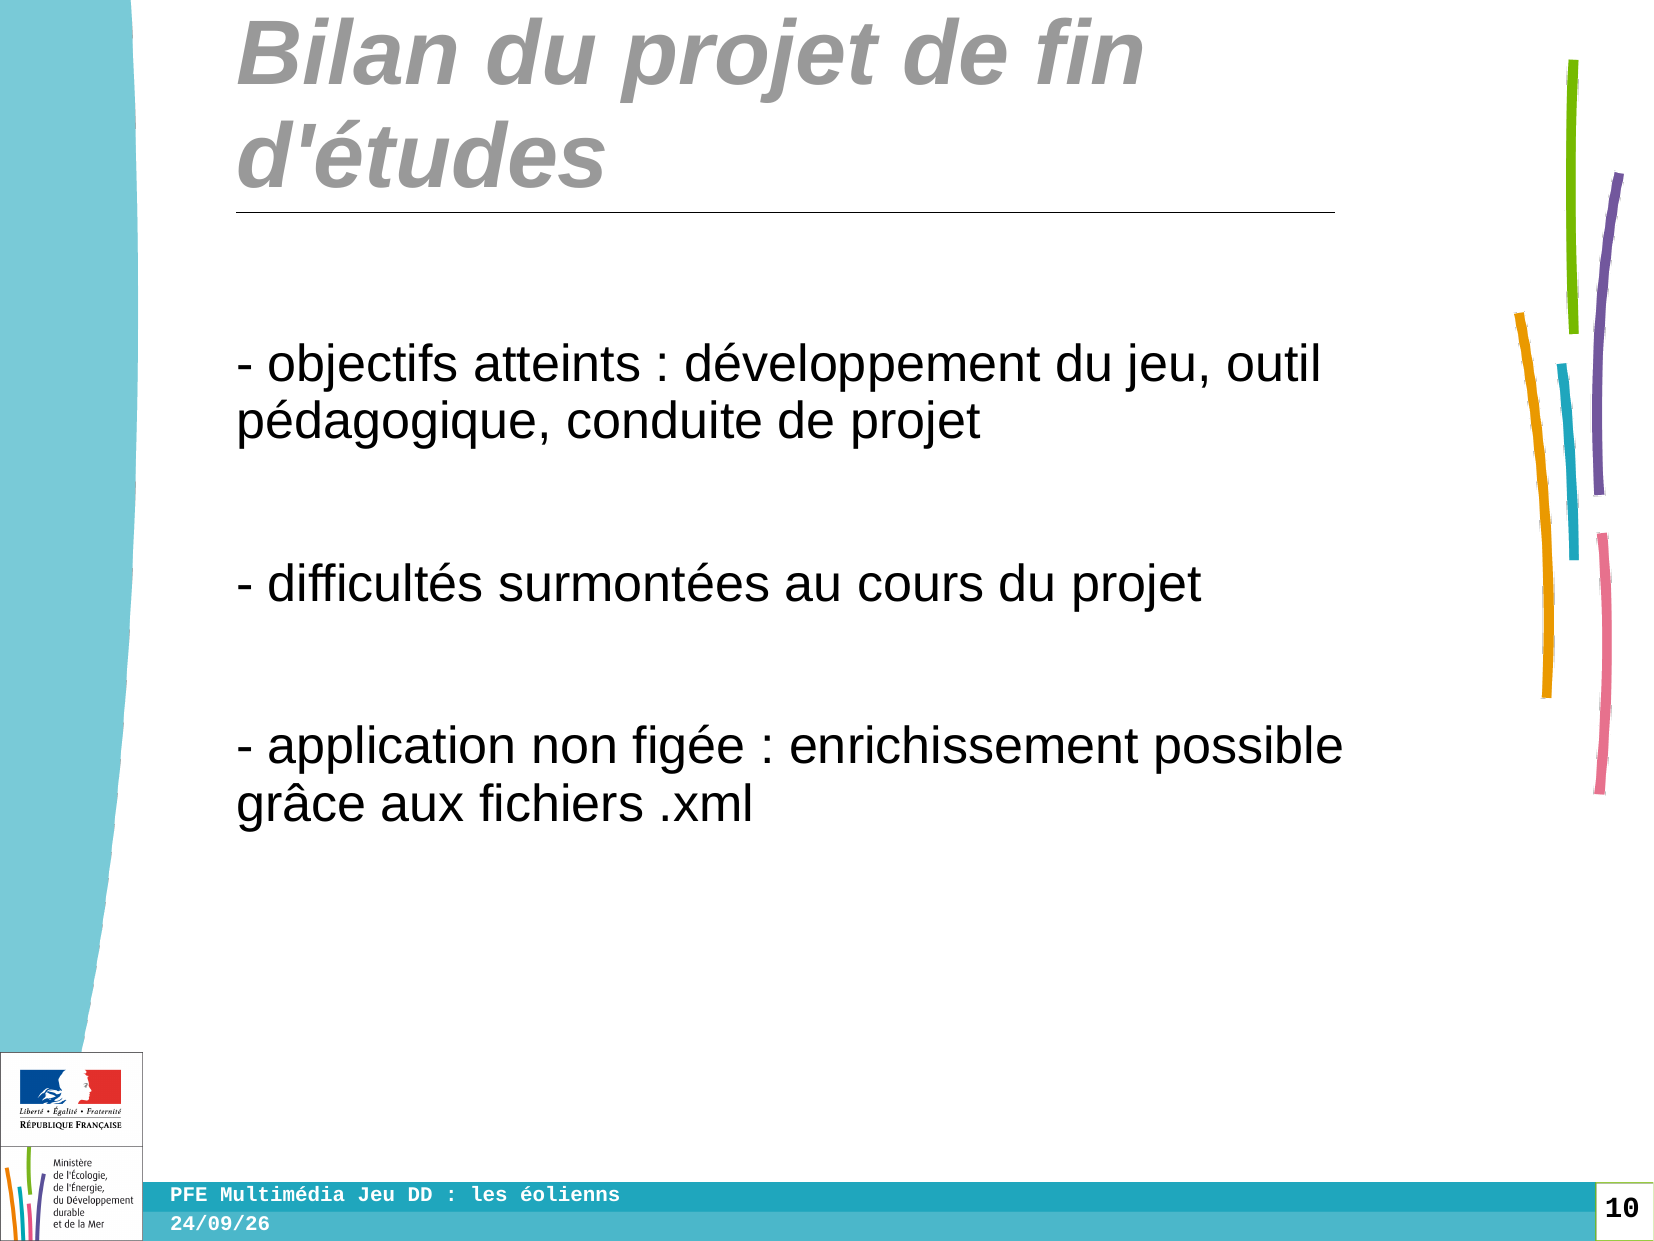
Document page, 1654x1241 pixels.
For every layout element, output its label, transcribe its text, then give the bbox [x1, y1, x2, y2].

title Bilan du projet de fin d'études [236, 1, 1447, 207]
list - objectifs atteints : développement du jeu, outil pédagogique, conduite de projet - difficultés surmontées au cours du projet - application non figée : enrichissement possible grâce aux fichiers .xml [236, 236, 1359, 1004]
picture [0, 0, 1654, 1241]
